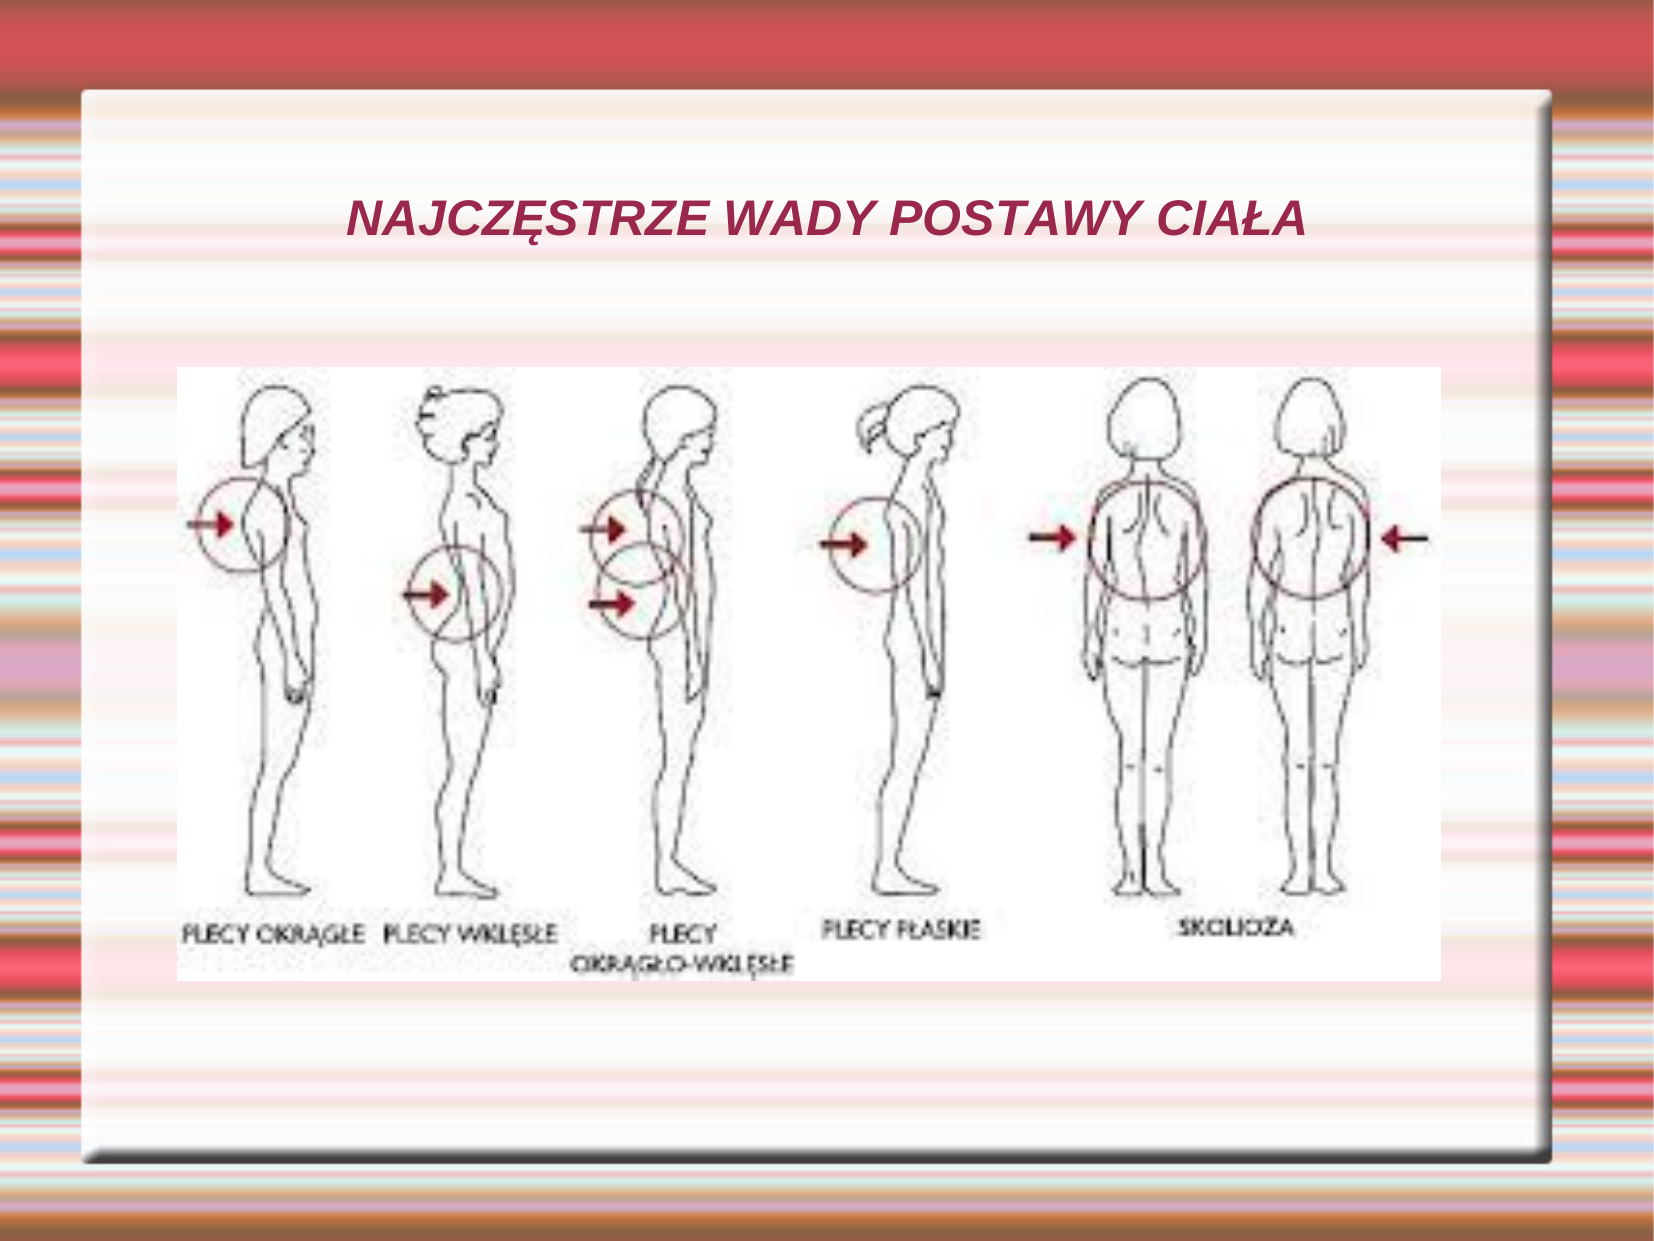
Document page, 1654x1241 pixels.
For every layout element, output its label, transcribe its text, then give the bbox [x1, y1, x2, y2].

title NAJCZĘSTRZE WADY POSTAWY CIAŁA [121, 114, 1534, 322]
picture [0, 0, 1654, 1241]
